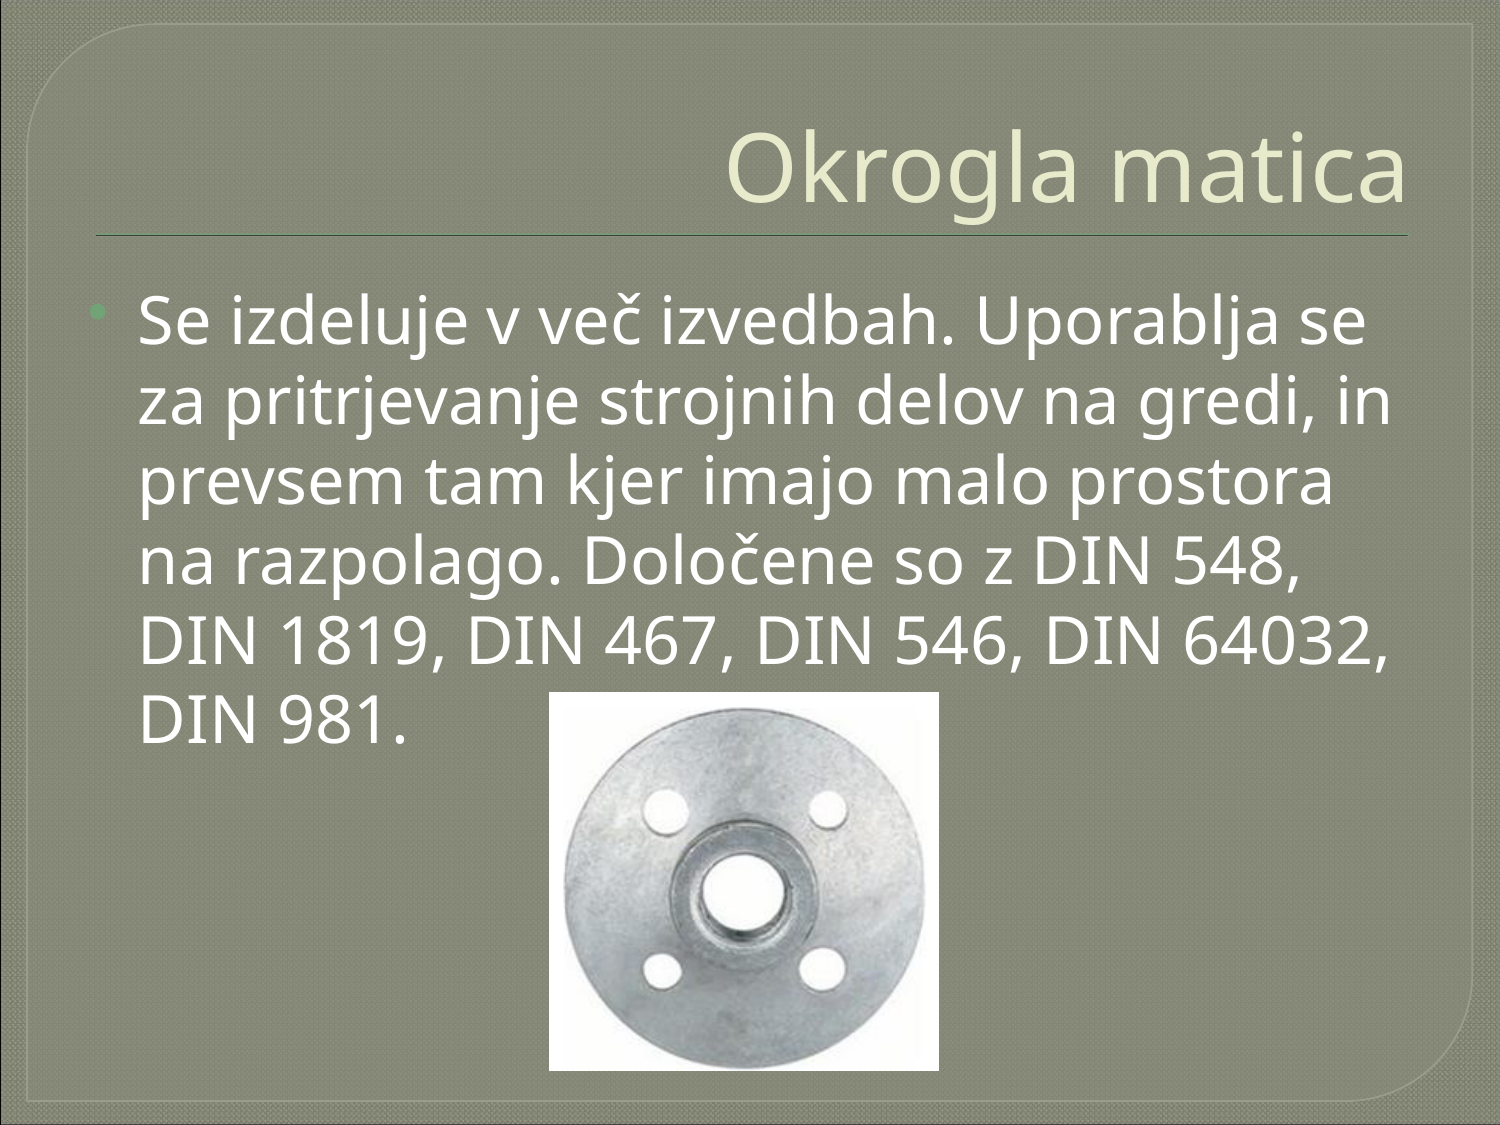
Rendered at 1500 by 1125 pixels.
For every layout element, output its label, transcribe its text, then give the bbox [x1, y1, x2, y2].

picture [0, 0, 1500, 1125]
title Okrogla matica [75, 41, 1425, 230]
list Se izdeluje v več izvedbah. Uporablja se za pritrjevanje strojnih delov na gredi, in prevsem tam kjer imajo malo prostora na razpolago. Določene so z DIN 548, DIN 1819, DIN 467, DIN 546, DIN 64032, DIN 981. [75, 270, 1425, 1013]
